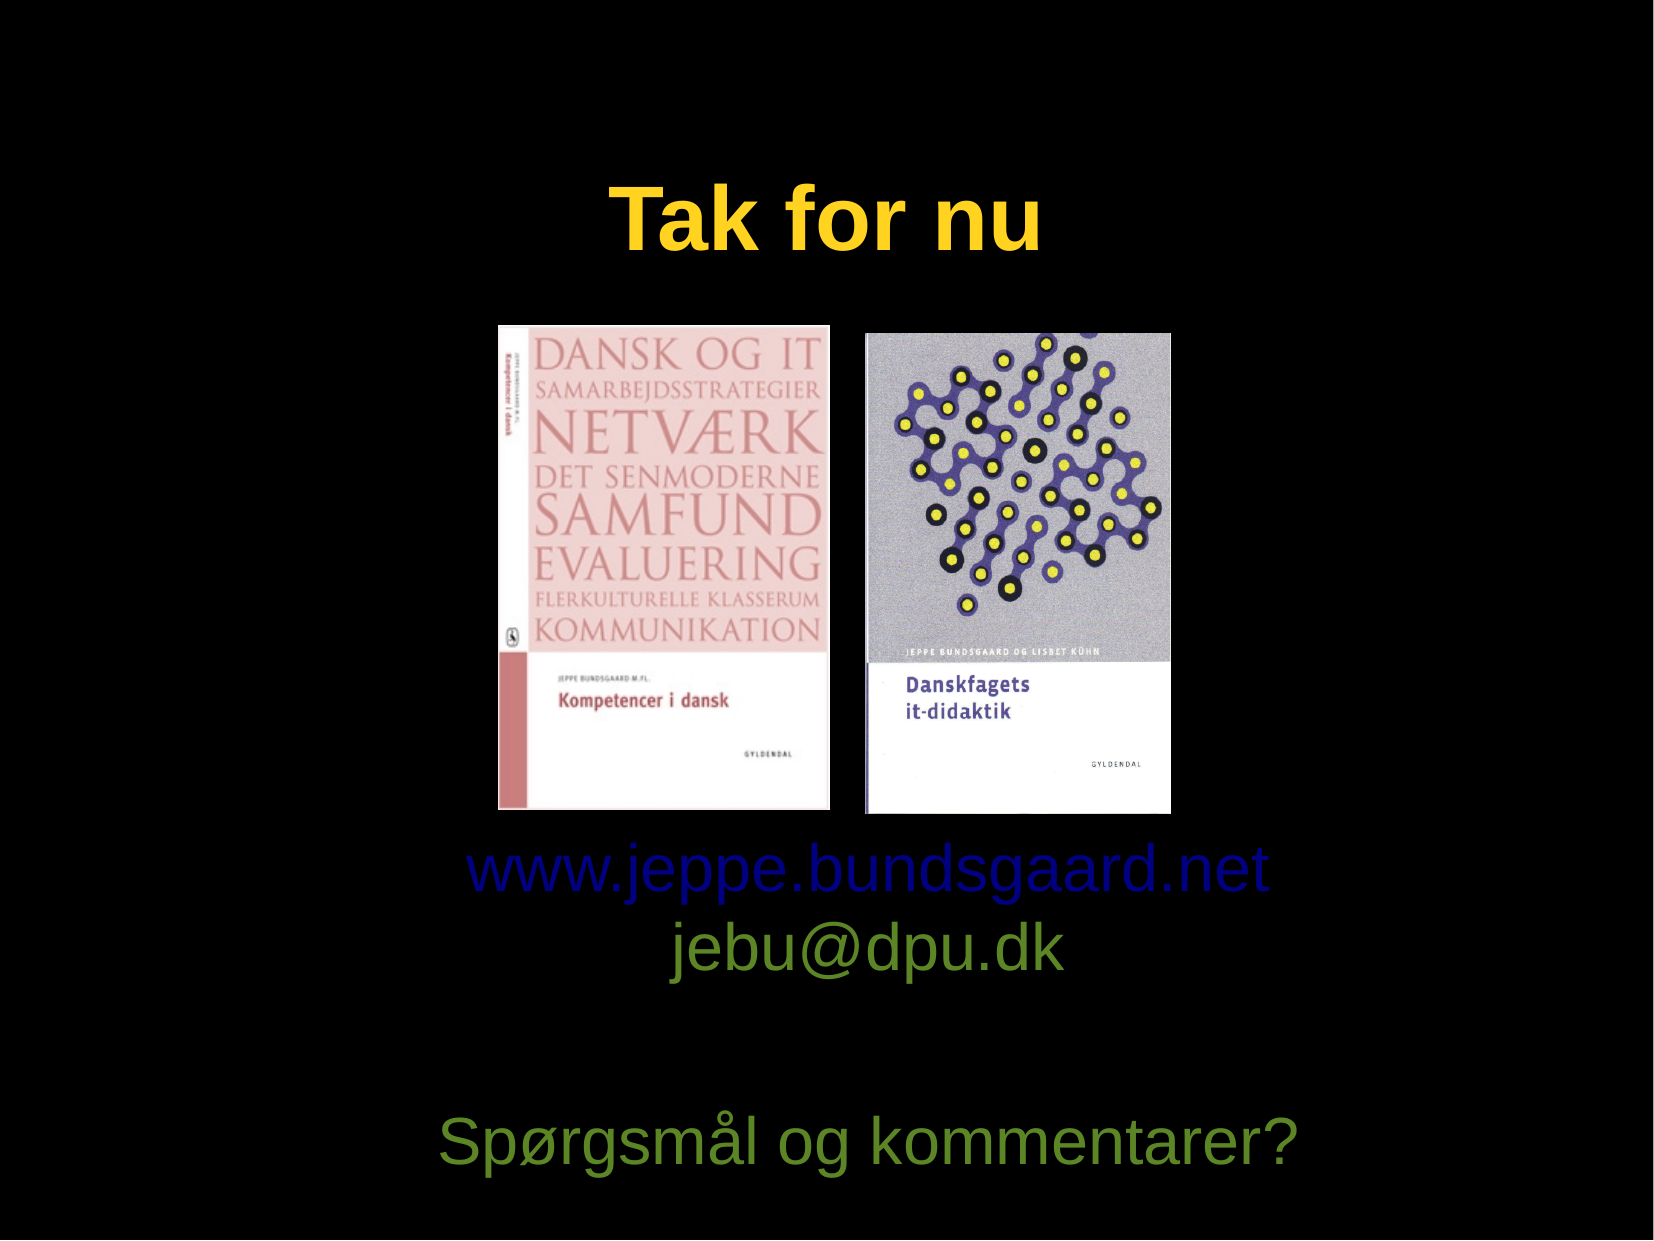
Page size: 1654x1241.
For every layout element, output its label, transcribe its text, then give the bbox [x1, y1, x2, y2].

list www.jeppe.bundsgaard.net jebu@dpu.dk Spørgsmål og kommentarer? [130, 333, 1536, 1078]
picture [865, 333, 1171, 814]
picture [498, 325, 830, 810]
title Tak for nu [123, 110, 1530, 317]
